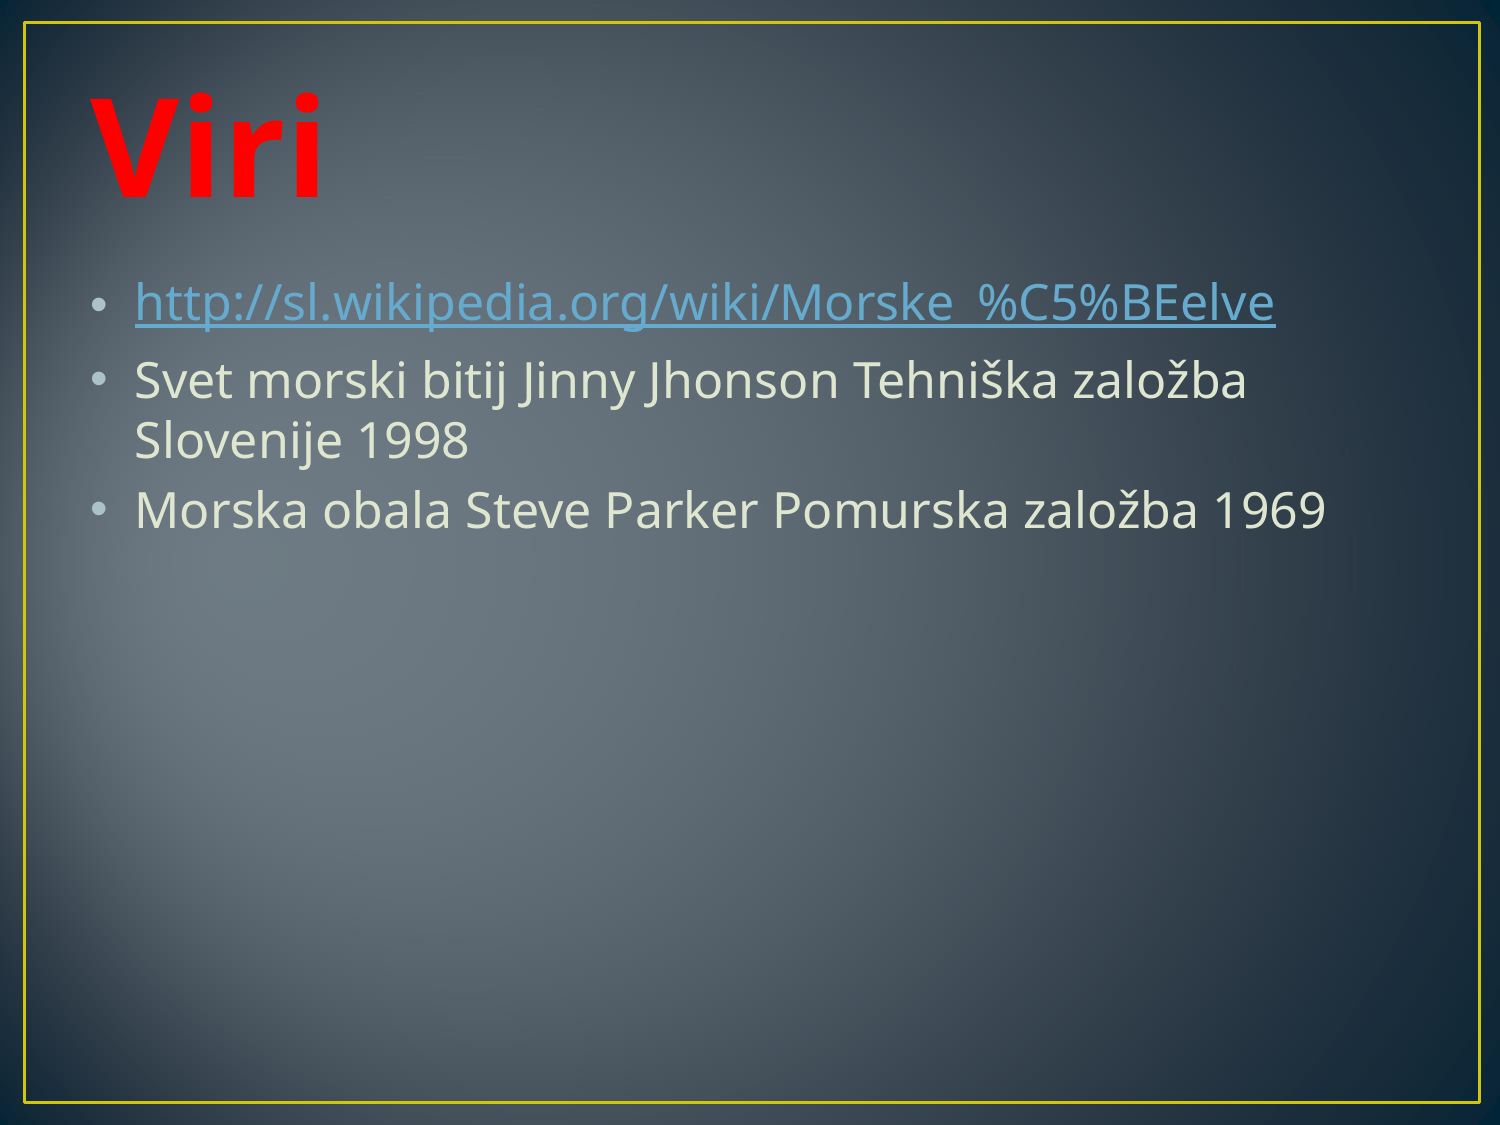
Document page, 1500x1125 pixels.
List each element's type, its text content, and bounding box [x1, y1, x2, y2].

title Viri [75, 45, 1425, 233]
picture [0, 0, 1500, 1125]
list http://sl.wikipedia.org/wiki/Morske_%C5%BEelve Svet morski bitij Jinny Jhonson Tehniška založba Slovenije 1998 Morska obala Steve Parker Pomurska založba 1969 [75, 262, 1425, 1005]
